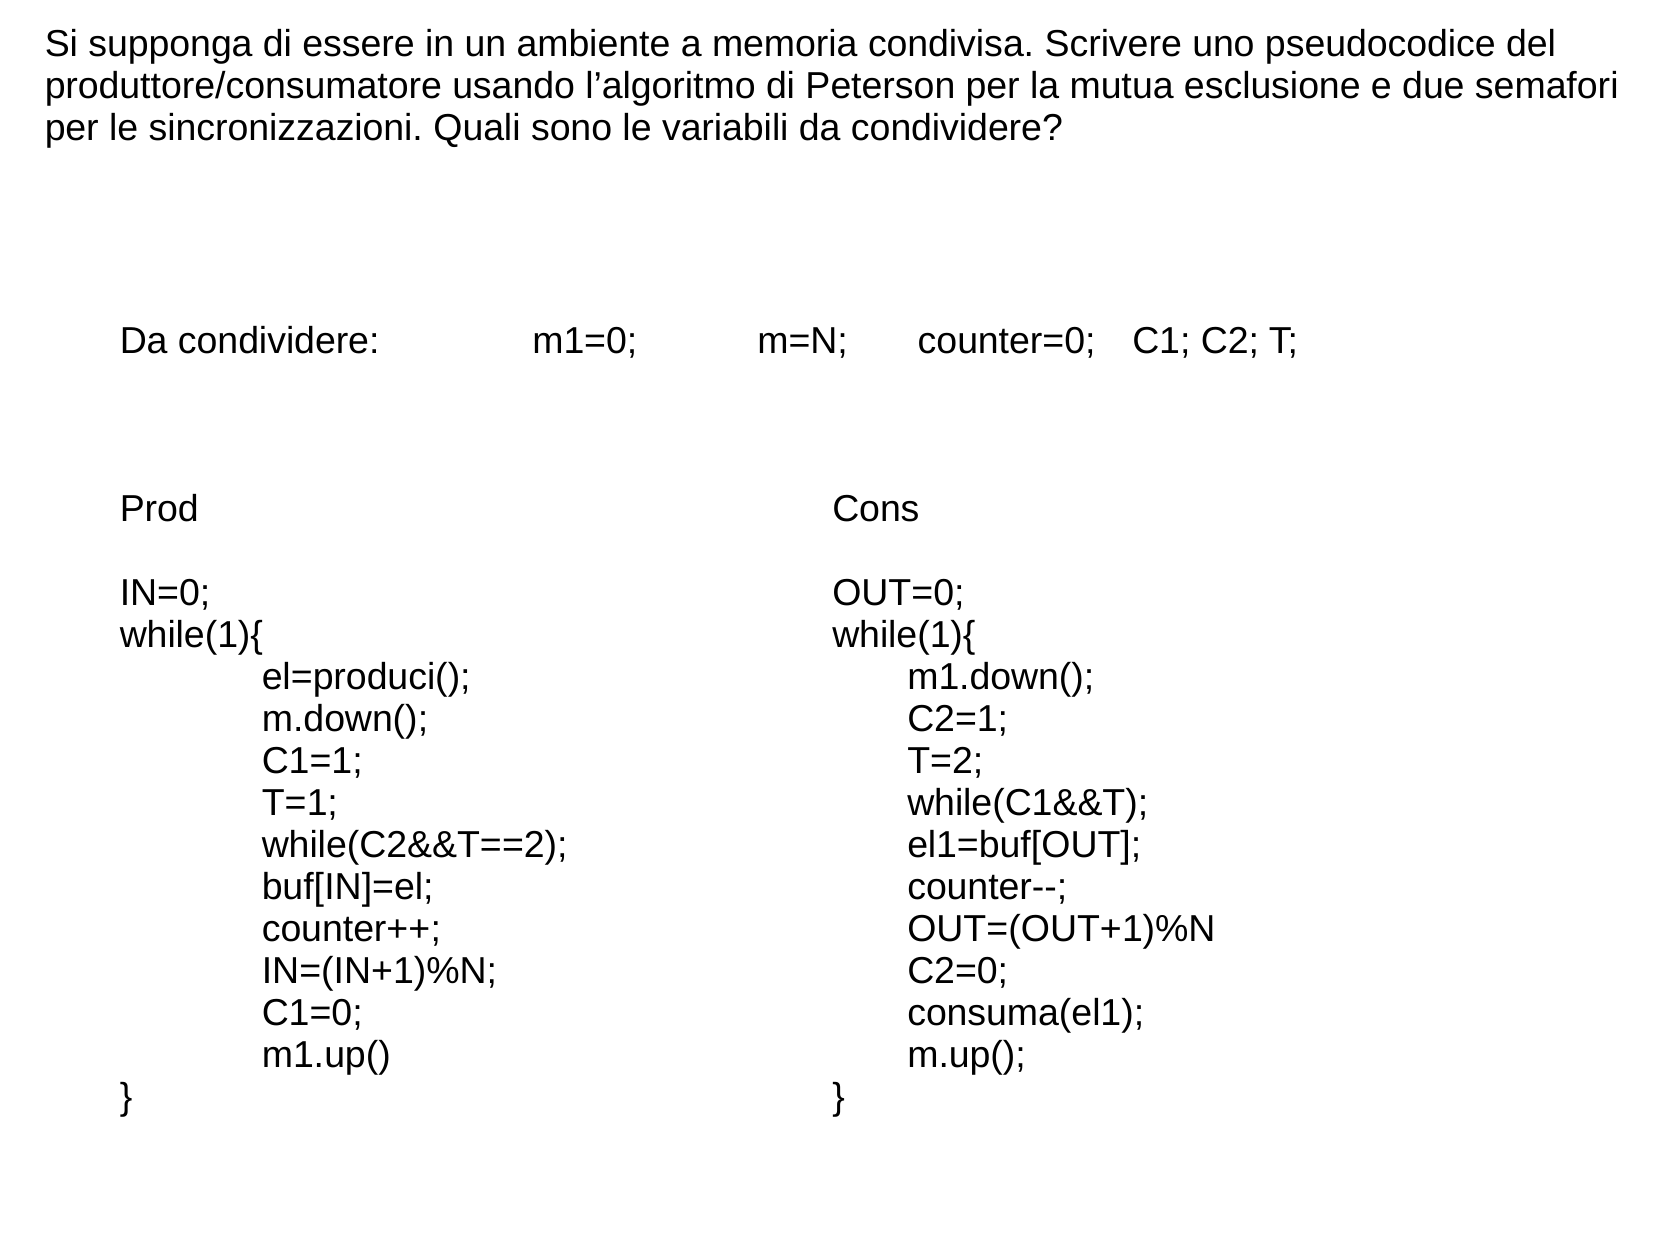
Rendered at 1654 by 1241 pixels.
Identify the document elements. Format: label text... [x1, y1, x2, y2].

text_box Si supponga di essere in un ambiente a memoria condivisa. Scrivere uno pseudocodice del produttore/consumatore usando l’algoritmo di Peterson per la mutua esclusione e due semafori per le sincronizzazioni. Quali sono le variabili da condividere? [30, 15, 1654, 198]
text_box Da condividere: m1=0; m=N; counter=0; C1; C2; T; Prod Cons IN=0; OUT=0; while(1){ while(1){ el=produci(); m1.down(); m.down(); C2=1; C1=1; T=2; T=1; while(C1&&T); while(C2&&T==2); el1=buf[OUT]; buf[IN]=el; counter--; counter++; OUT=(OUT+1)%N IN=(IN+1)%N; C2=0; C1=0; consuma(el1); m1.up() m.up(); } } [105, 270, 1606, 1125]
